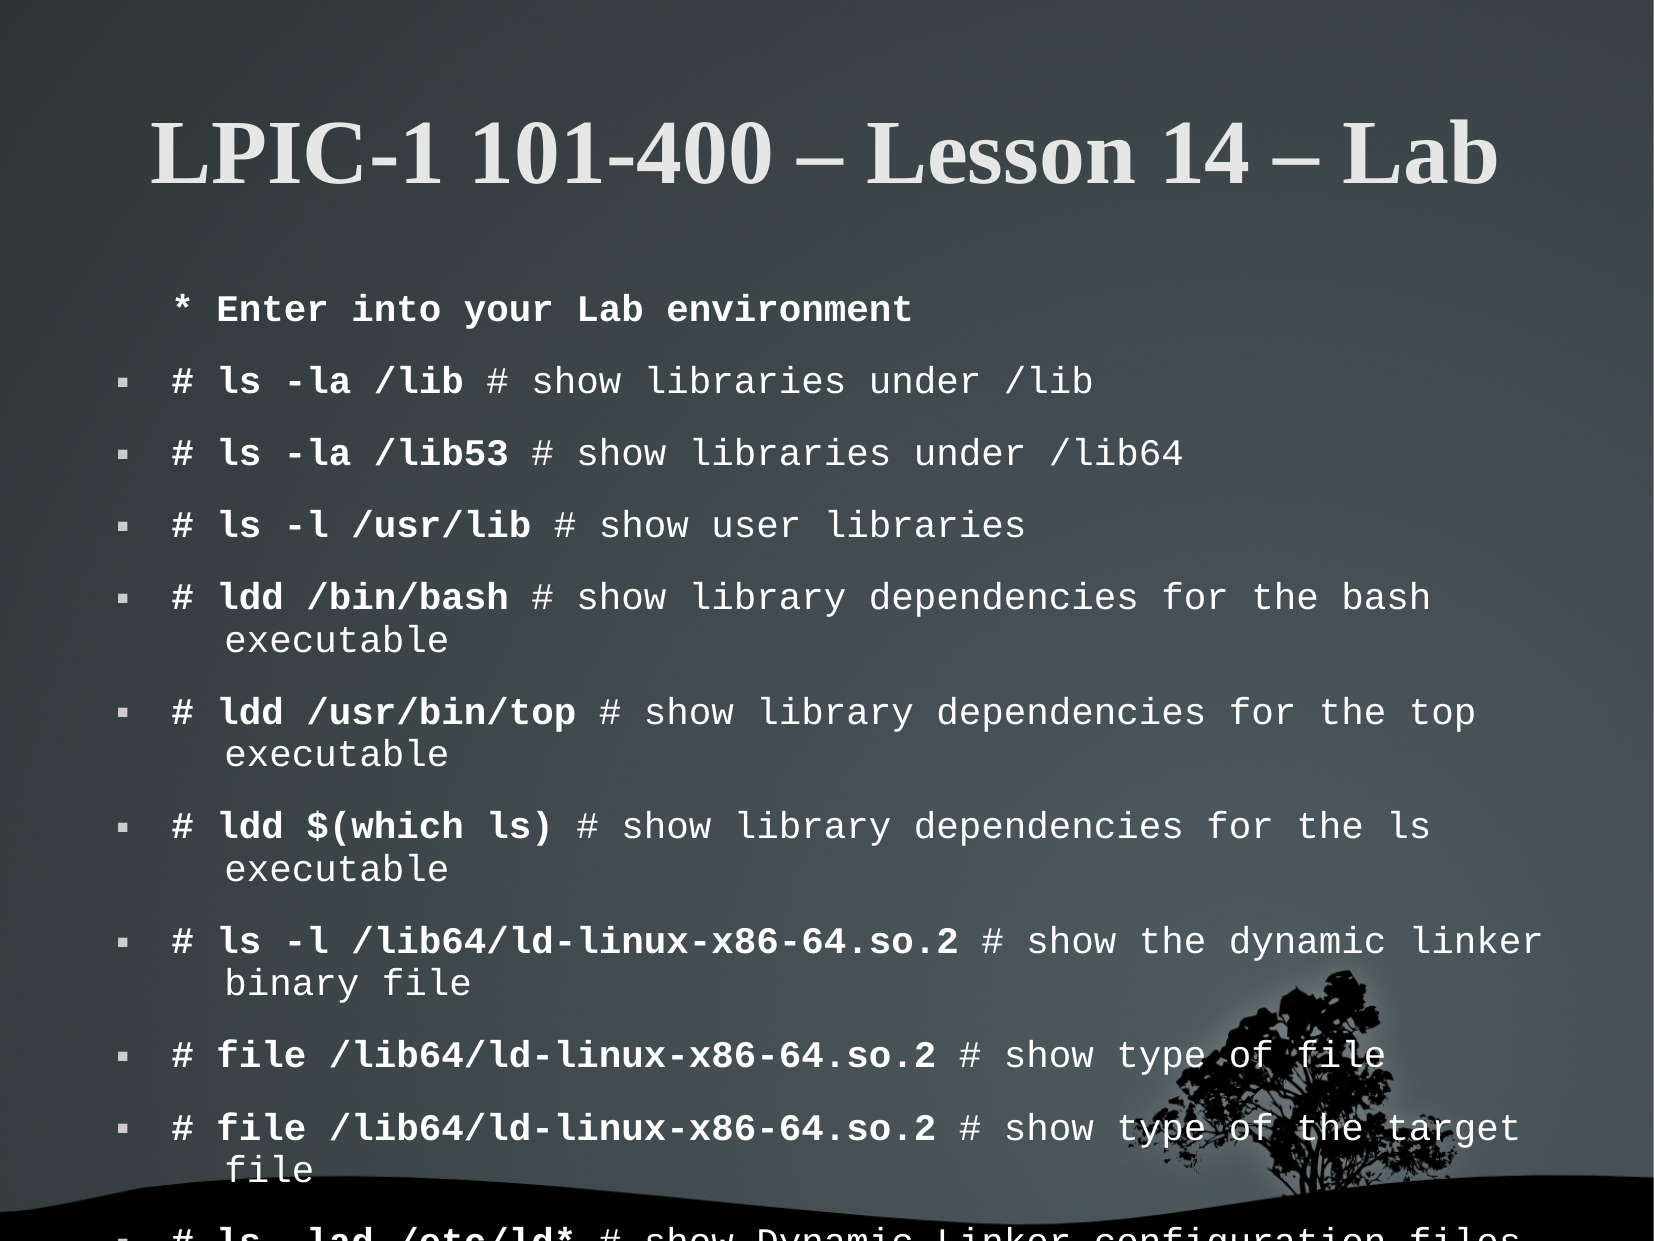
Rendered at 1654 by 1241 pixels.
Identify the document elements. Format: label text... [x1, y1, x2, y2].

picture [1482, 1236, 1492, 1241]
picture [694, 1236, 704, 1241]
picture [1122, 1236, 1132, 1241]
picture [1212, 1236, 1221, 1241]
title LPIC-1 101-400 – Lesson 14 – Lab [82, 49, 1571, 257]
picture [1370, 1236, 1379, 1241]
picture [762, 1232, 773, 1241]
picture [673, 1236, 682, 1241]
picture [1032, 1236, 1042, 1241]
picture [808, 1236, 817, 1241]
picture [988, 1236, 997, 1241]
picture [0, 0, 1654, 1241]
picture [1145, 1236, 1154, 1241]
list * Enter into your Lab environment # ls -la /lib # show libraries under /lib # ls -la /lib53 # show libraries under /lib64 # ls -l /usr/lib # show user libraries # ldd /bin/bash # show library dependencies for the bash executable # ldd /usr/bin/top # show library dependencies for the top executable # ldd $(which ls) # show library dependencies for the ls executable # ls -l /lib64/ld-linux-x86-64.so.2 # show the dynamic linker binary file # file /lib64/ld-linux-x86-64.so.2 # show type of file # file /lib64/ld-linux-x86-64.so.2 # show type of the target file # ls -lad /etc/ld* # show Dynamic Linker configuration files # ls -la /etc/ld* # same but with directory contents [82, 290, 1571, 1143]
picture [1347, 1236, 1357, 1241]
